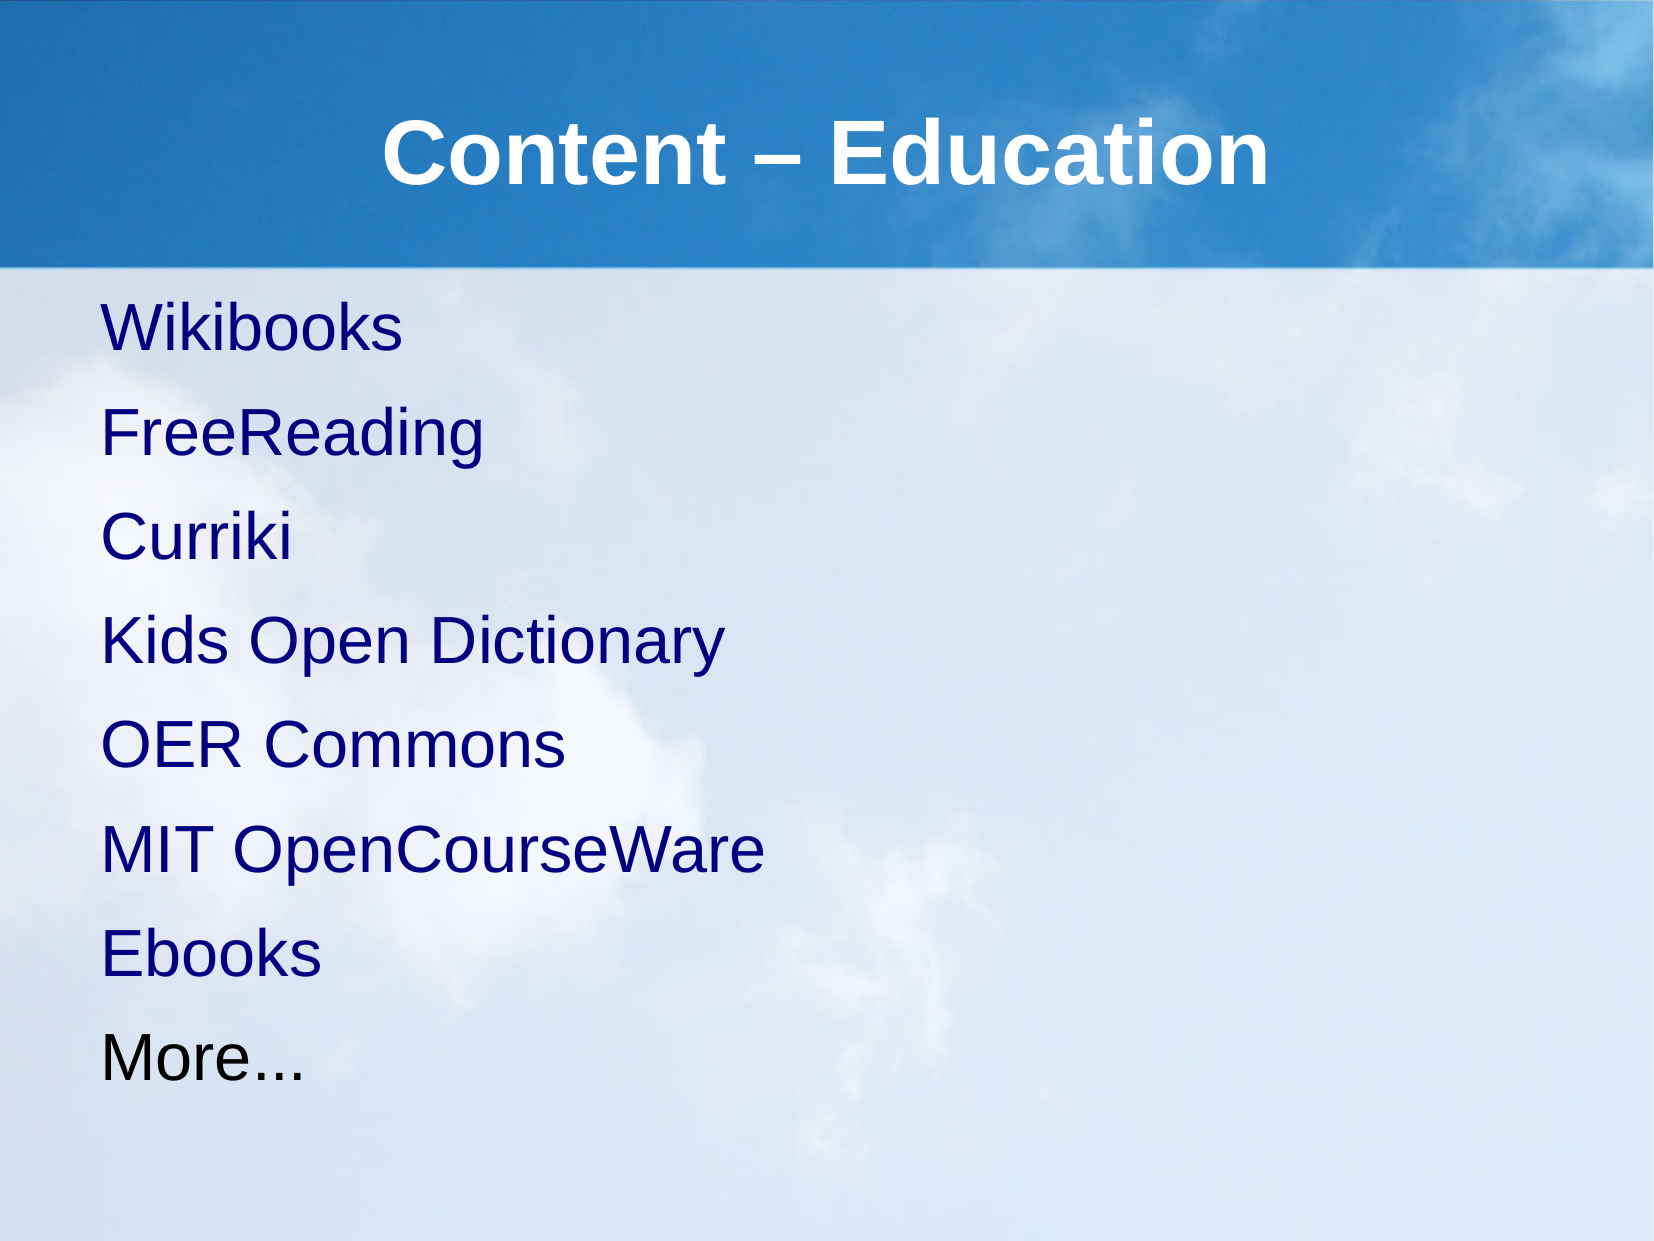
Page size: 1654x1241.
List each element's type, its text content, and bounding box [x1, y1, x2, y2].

list Wikibooks FreeReading Curriki Kids Open Dictionary OER Commons MIT OpenCourseWare Ebooks More... [82, 290, 1571, 1109]
title Content – Education [82, 49, 1571, 257]
picture [0, 0, 1654, 1241]
